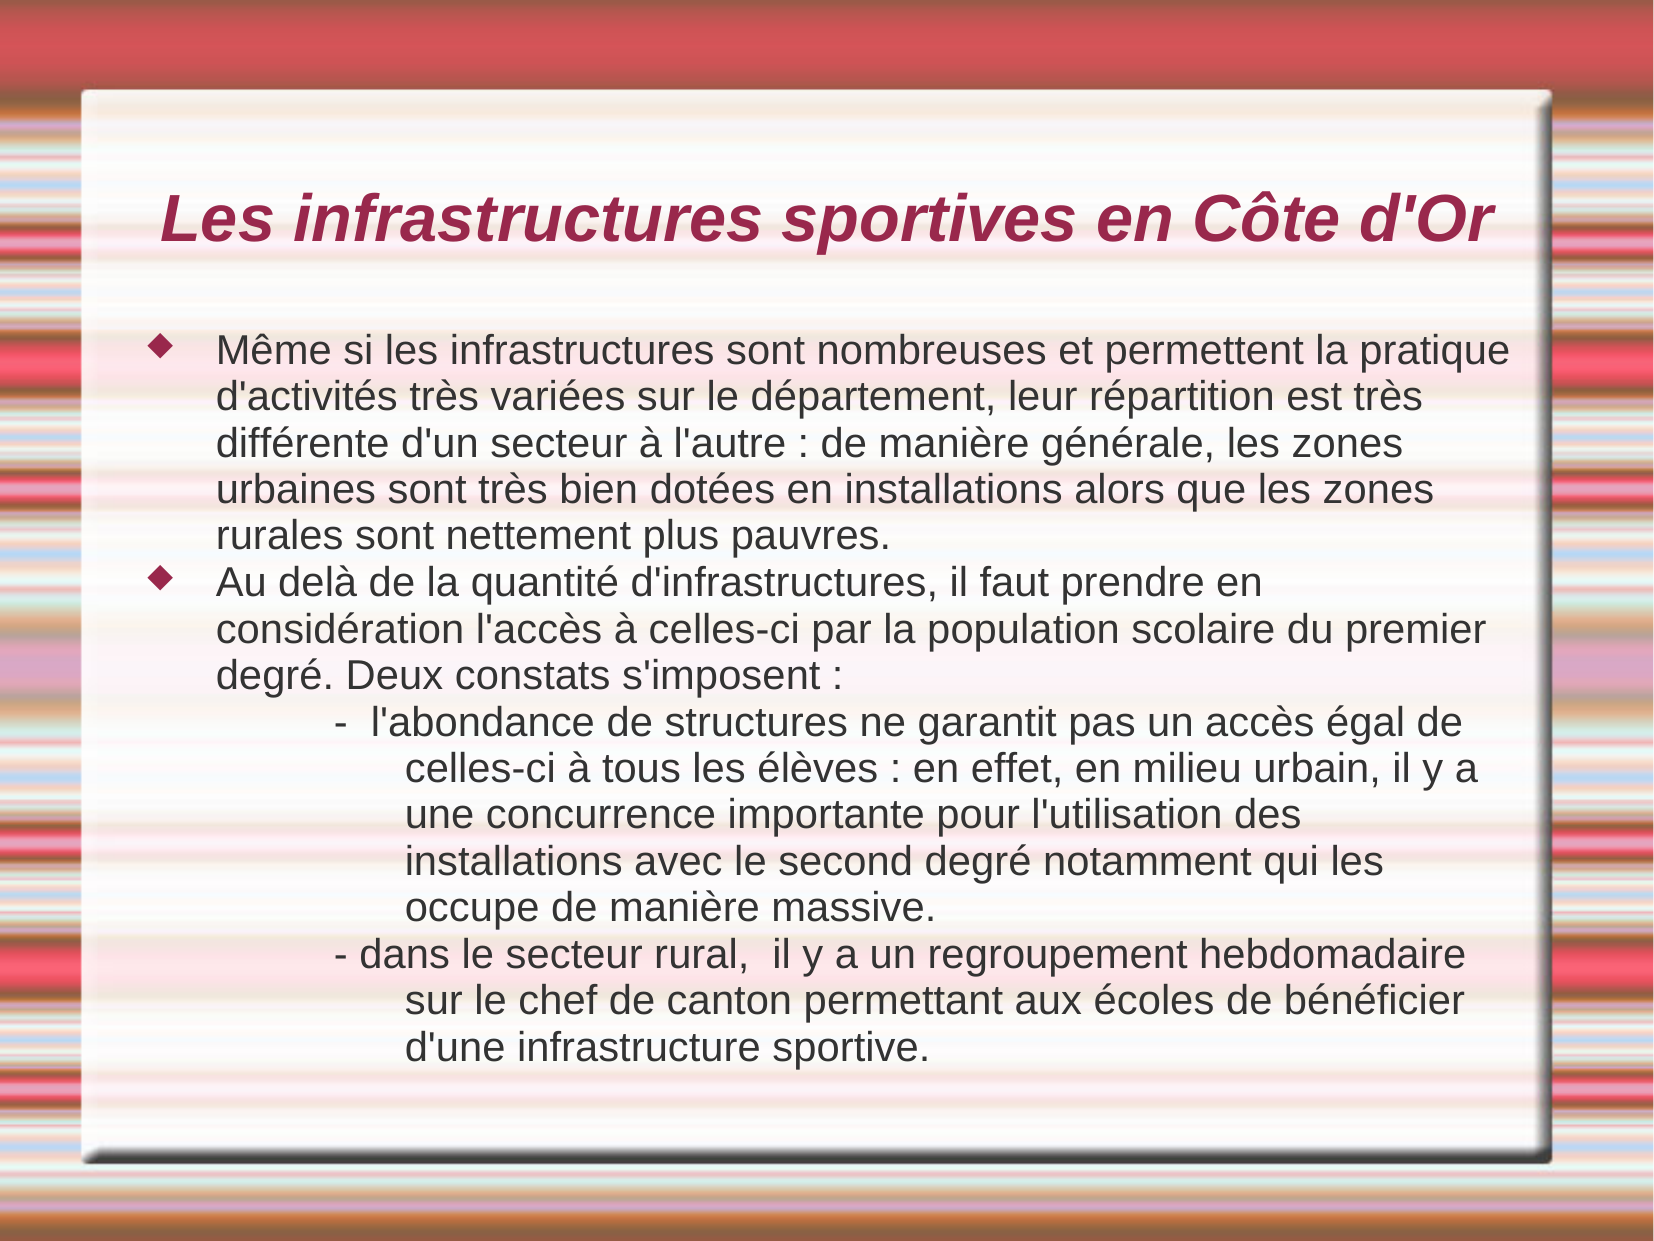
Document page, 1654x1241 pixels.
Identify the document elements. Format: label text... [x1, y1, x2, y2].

picture [0, 0, 1654, 1241]
list Même si les infrastructures sont nombreuses et permettent la pratique d'activités très variées sur le département, leur répartition est très différente d'un secteur à l'autre : de manière générale, les zones urbaines sont très bien dotées en installations alors que les zones rurales sont nettement plus pauvres. Au delà de la quantité d'infrastructures, il faut prendre en considération l'accès à celles-ci par la population scolaire du premier degré. Deux constats s'imposent : - l'abondance de structures ne garantit pas un accès égal de celles-ci à tous les élèves : en effet, en milieu urbain, il y a une concurrence importante pour l'utilisation des installations avec le second degré notamment qui les occupe de manière massive. - dans le secteur rural, il y a un regroupement hebdomadaire sur le chef de canton permettant aux écoles de bénéficier d'une infrastructure sportive. [133, 326, 1515, 1108]
title Les infrastructures sportives en Côte d'Or [121, 114, 1534, 322]
